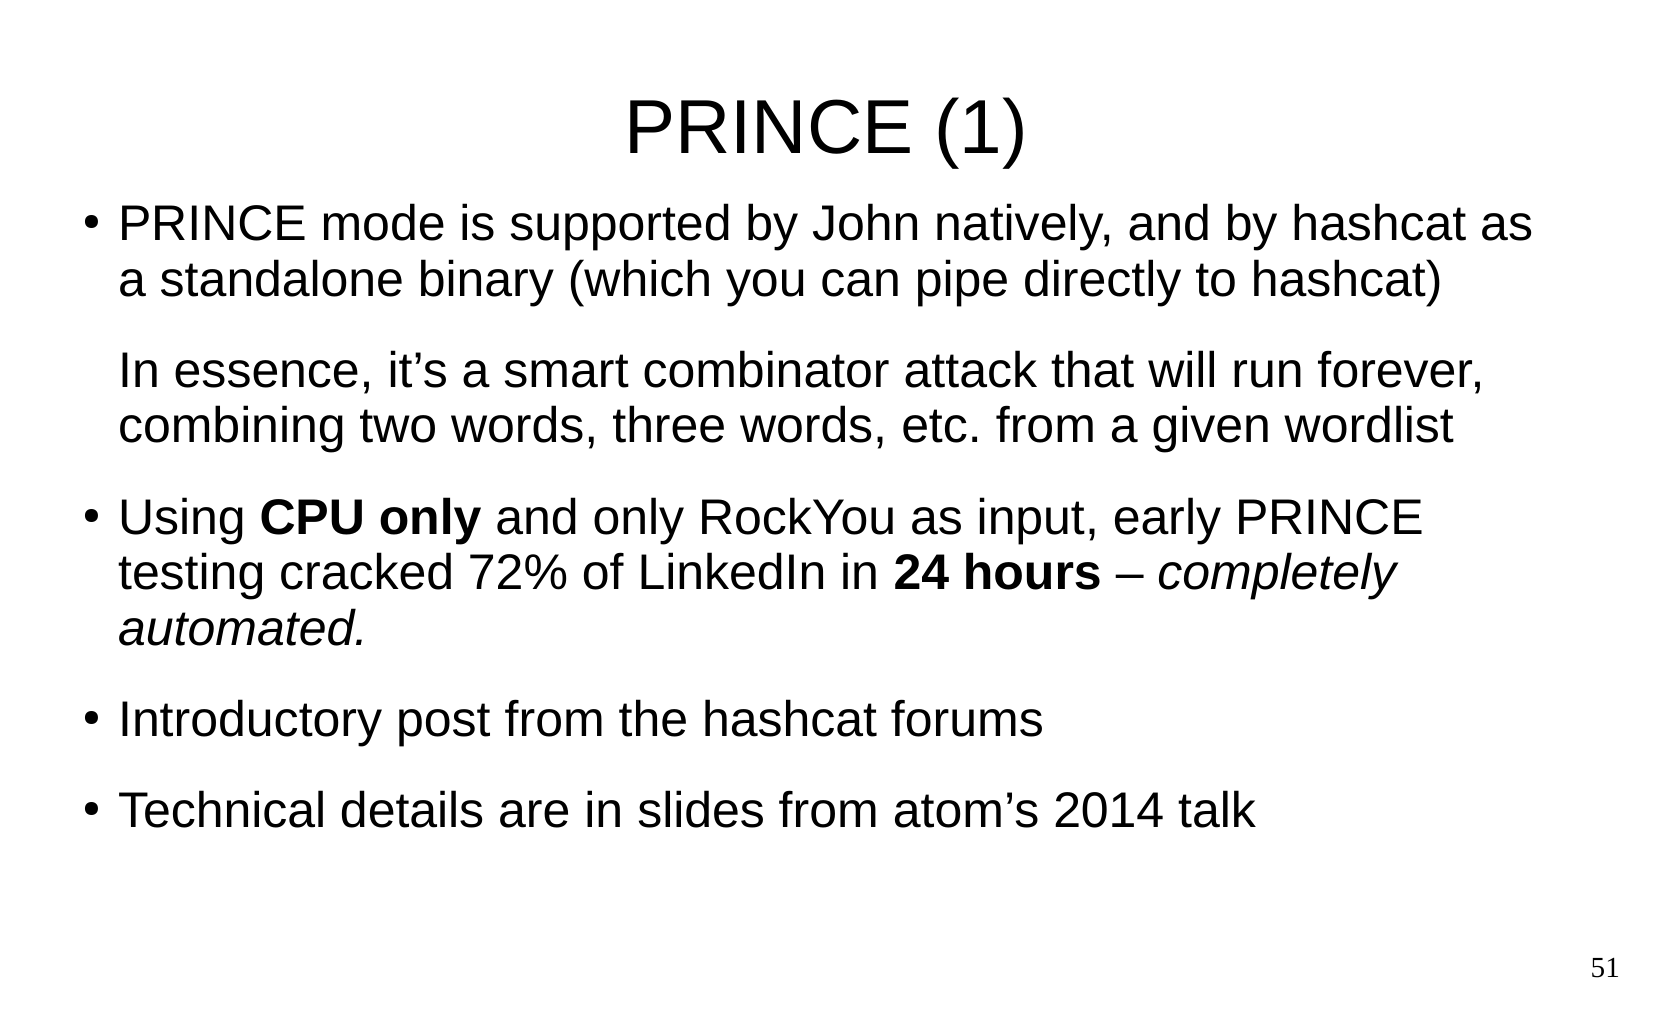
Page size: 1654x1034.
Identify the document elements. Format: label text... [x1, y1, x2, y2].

subtitle PRINCE mode is supported by John natively, and by hashcat as a standalone binary (which you can pipe directly to hashcat) In essence, it’s a smart combinator attack that will run forever, combining two words, three words, etc. from a given wordlist Using CPU only and only RockYou as input, early PRINCE testing cracked 72% of LinkedIn in 24 hours – completely automated. Introductory post from the hashcat forums Technical details are in slides from atom’s 2014 talk [82, 195, 1571, 961]
text_box <number> [1560, 951, 1621, 1023]
title PRINCE (1) [82, 41, 1571, 195]
